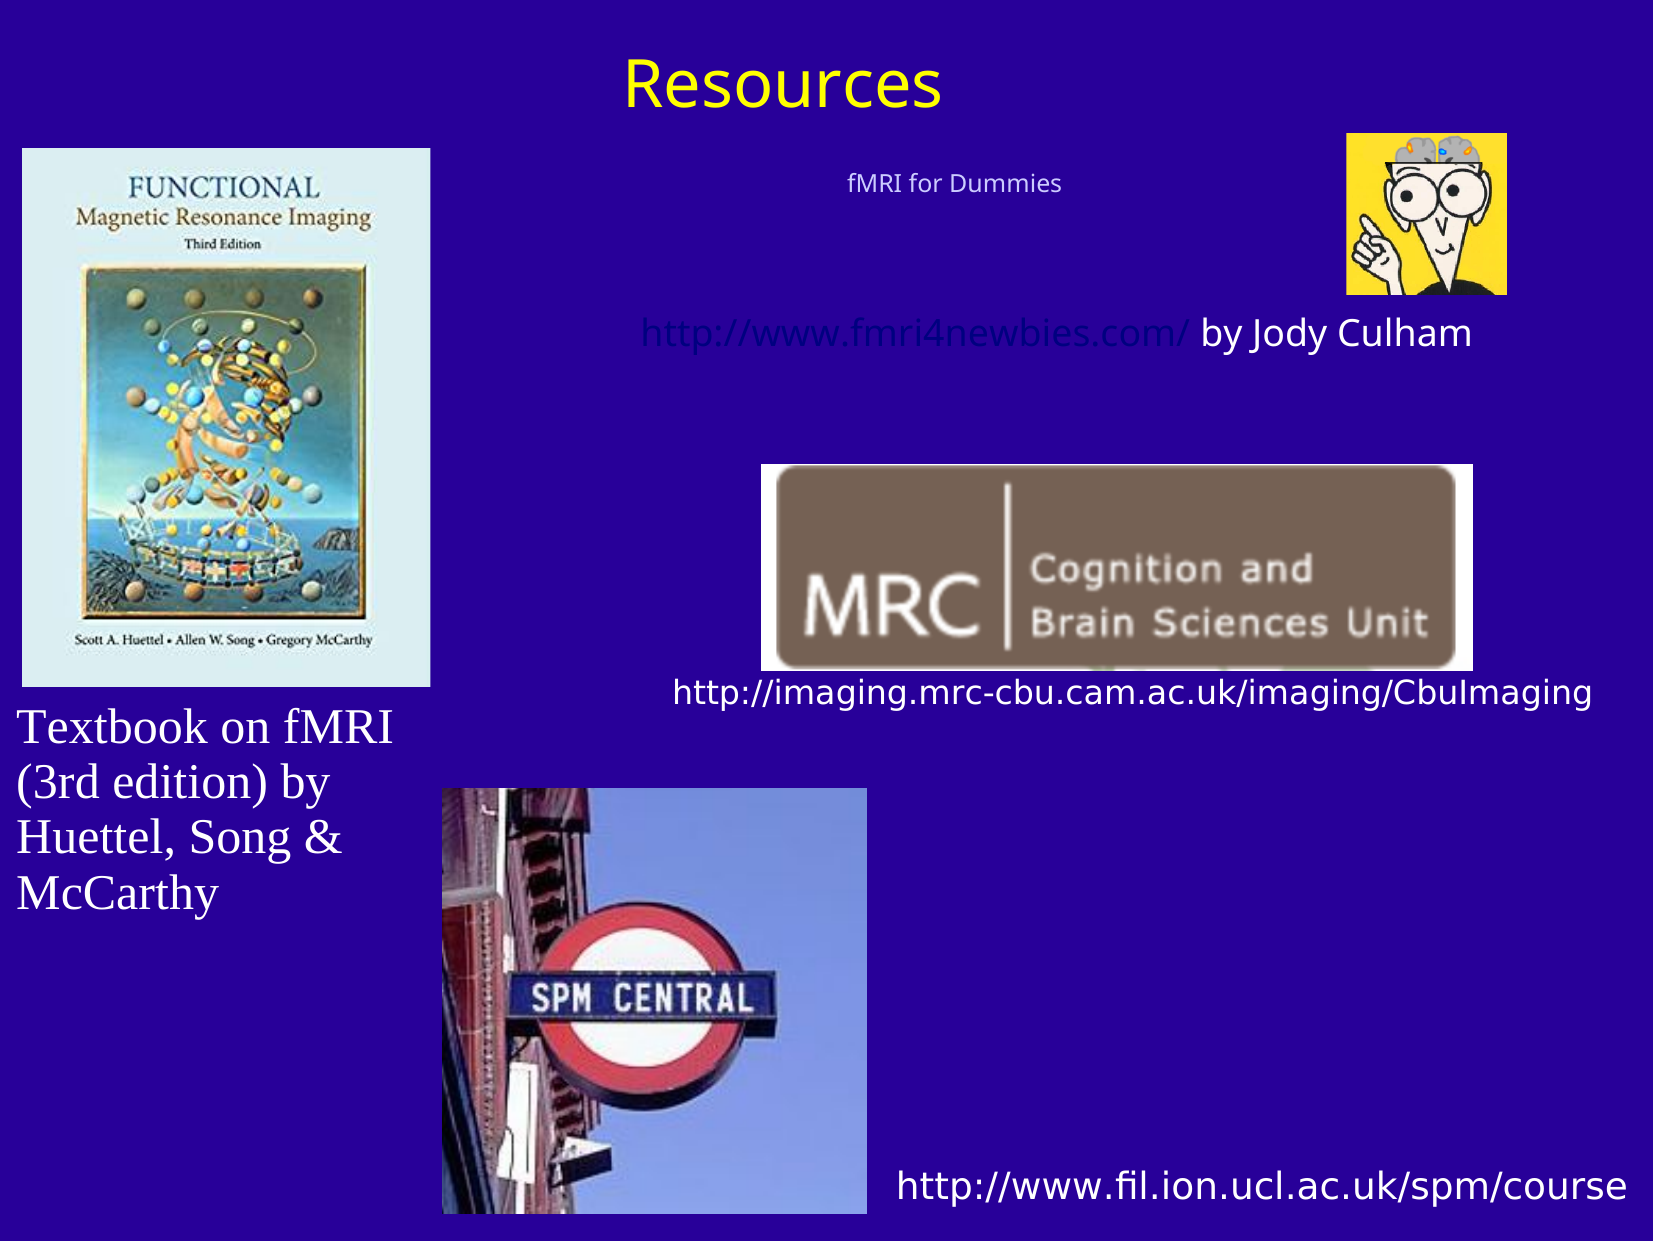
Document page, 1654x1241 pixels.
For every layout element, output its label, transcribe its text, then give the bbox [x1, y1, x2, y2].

text_box http://www.fil.ion.ucl.ac.uk/spm/course [895, 1164, 1653, 1209]
list http://www.fmri4newbies.com/ by Jody Culham [512, 306, 1653, 1014]
text_box fMRI for Dummies [832, 157, 1312, 251]
picture [442, 788, 867, 1214]
title Resources [68, 0, 1481, 185]
picture [761, 464, 1473, 671]
text_box http://imaging.mrc-cbu.cam.ac.uk/imaging/CbuImaging [672, 673, 1653, 751]
picture [22, 148, 431, 687]
text_box Textbook on fMRI (3rd edition) by Huettel, Song & McCarthy [16, 698, 425, 920]
chart [1346, 133, 1507, 295]
